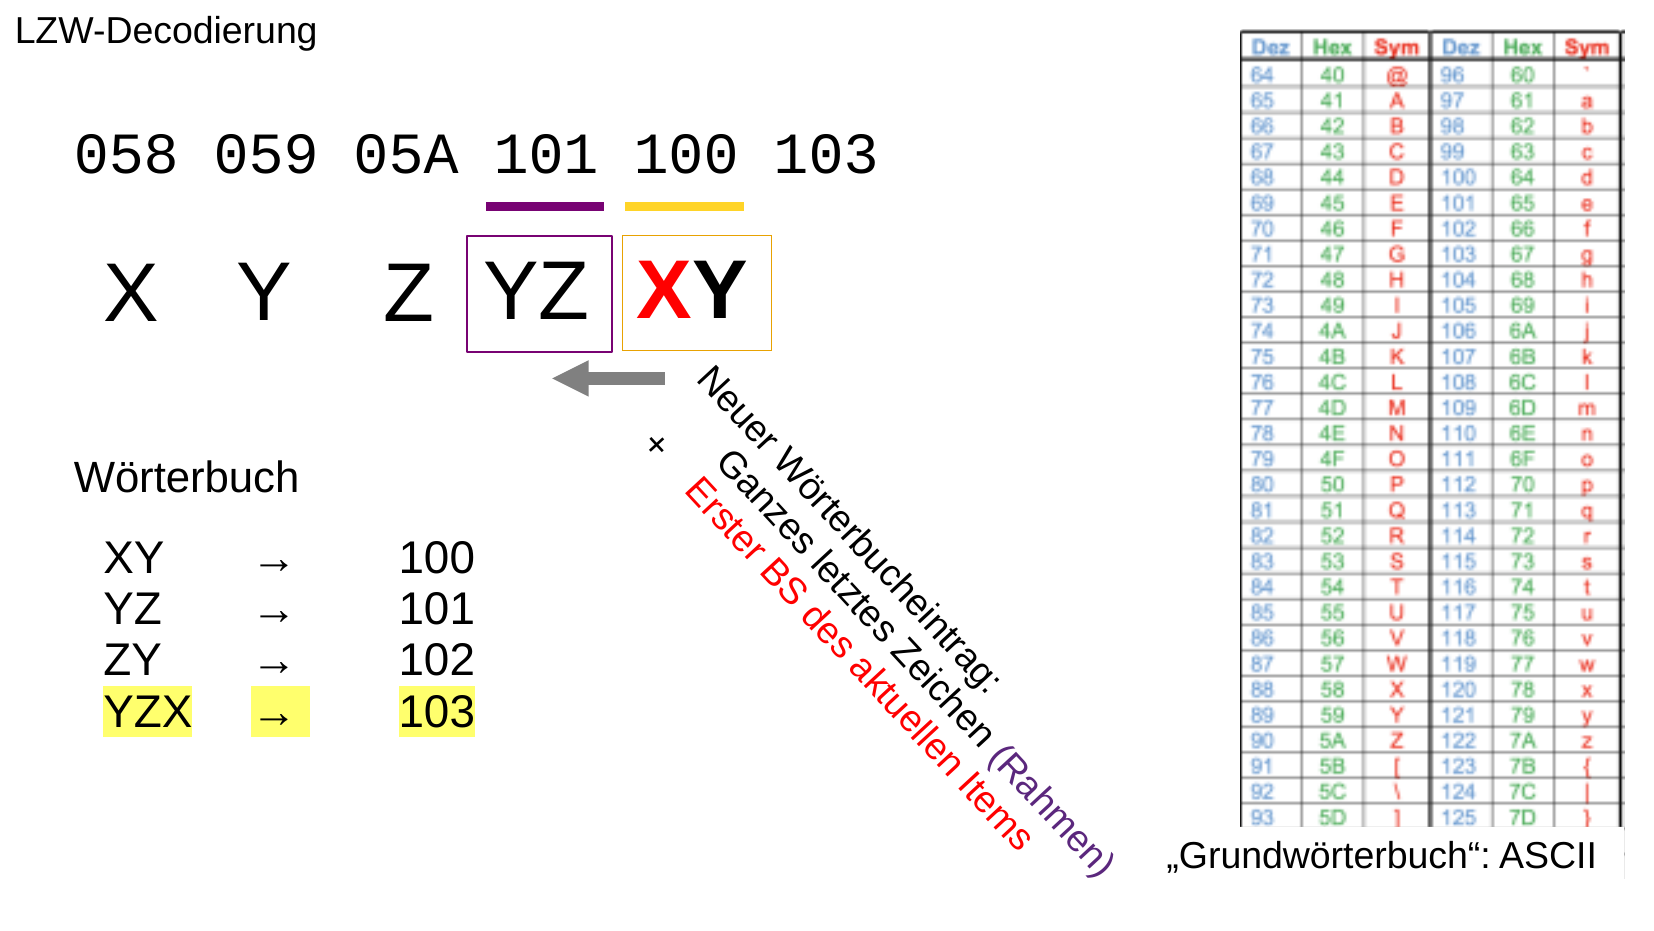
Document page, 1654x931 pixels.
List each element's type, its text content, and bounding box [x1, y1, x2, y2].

text_box YZ [467, 235, 613, 353]
text_box 058 059 05A 101 100 103 [59, 118, 916, 207]
text_box XY → 100 YZ → 101 ZY → 102 YZX → 103 [88, 524, 532, 745]
text_box X [88, 238, 178, 347]
text_box Z [366, 236, 456, 349]
text_box XY [622, 235, 772, 351]
text_box „Grundwörterbuch“: ASCII [1151, 826, 1625, 886]
text_box LZW-Decodierung [0, 2, 1241, 60]
text_box Wörterbuch [59, 445, 355, 509]
picture [1240, 29, 1625, 826]
text_box Neuer Wörterbucheintrag: Ganzes letztes Zeichen (Rahmen) + Erster BS des aktuellen Items [612, 351, 1172, 931]
text_box Y [220, 236, 310, 348]
